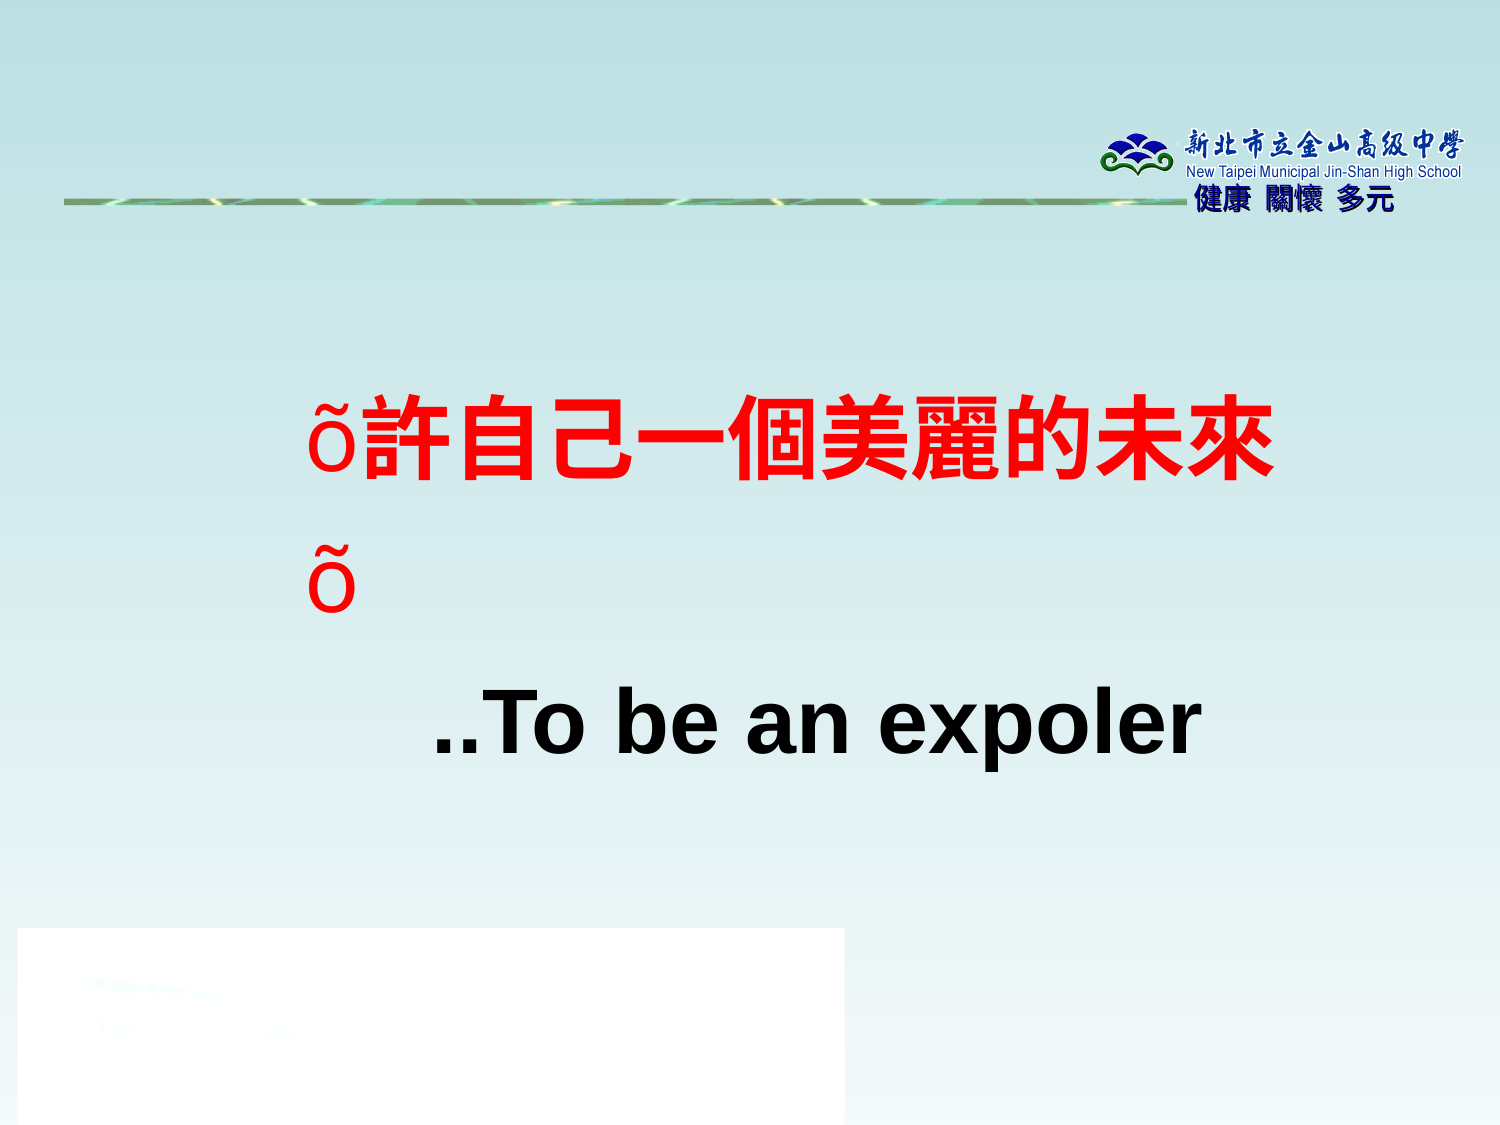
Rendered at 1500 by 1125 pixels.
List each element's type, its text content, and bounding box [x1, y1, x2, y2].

list 許自己一個美麗的未來 ..To be an expoler [289, 373, 1365, 799]
